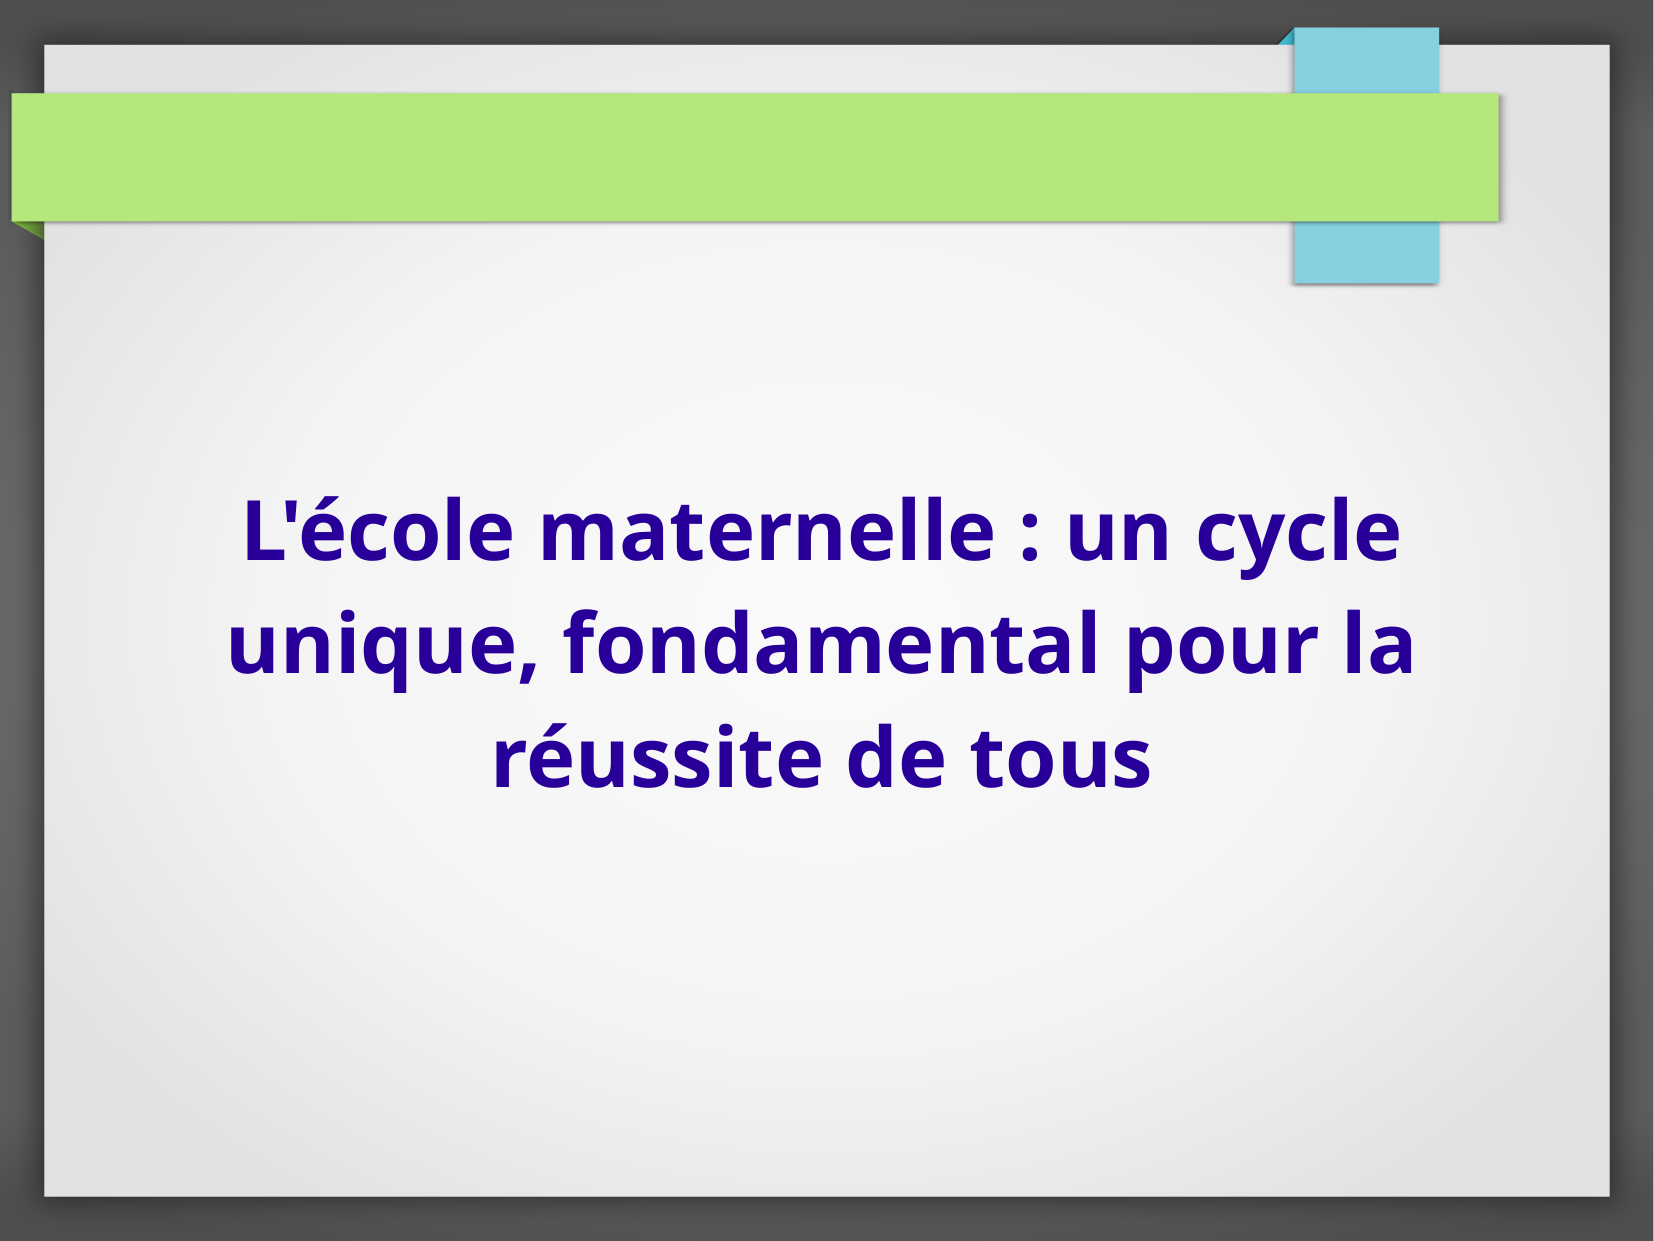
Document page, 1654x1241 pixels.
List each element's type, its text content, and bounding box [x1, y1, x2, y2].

subtitle L'école maternelle : un cycle unique, fondamental pour la réussite de tous [106, 354, 1538, 1111]
picture [0, 0, 1654, 1241]
